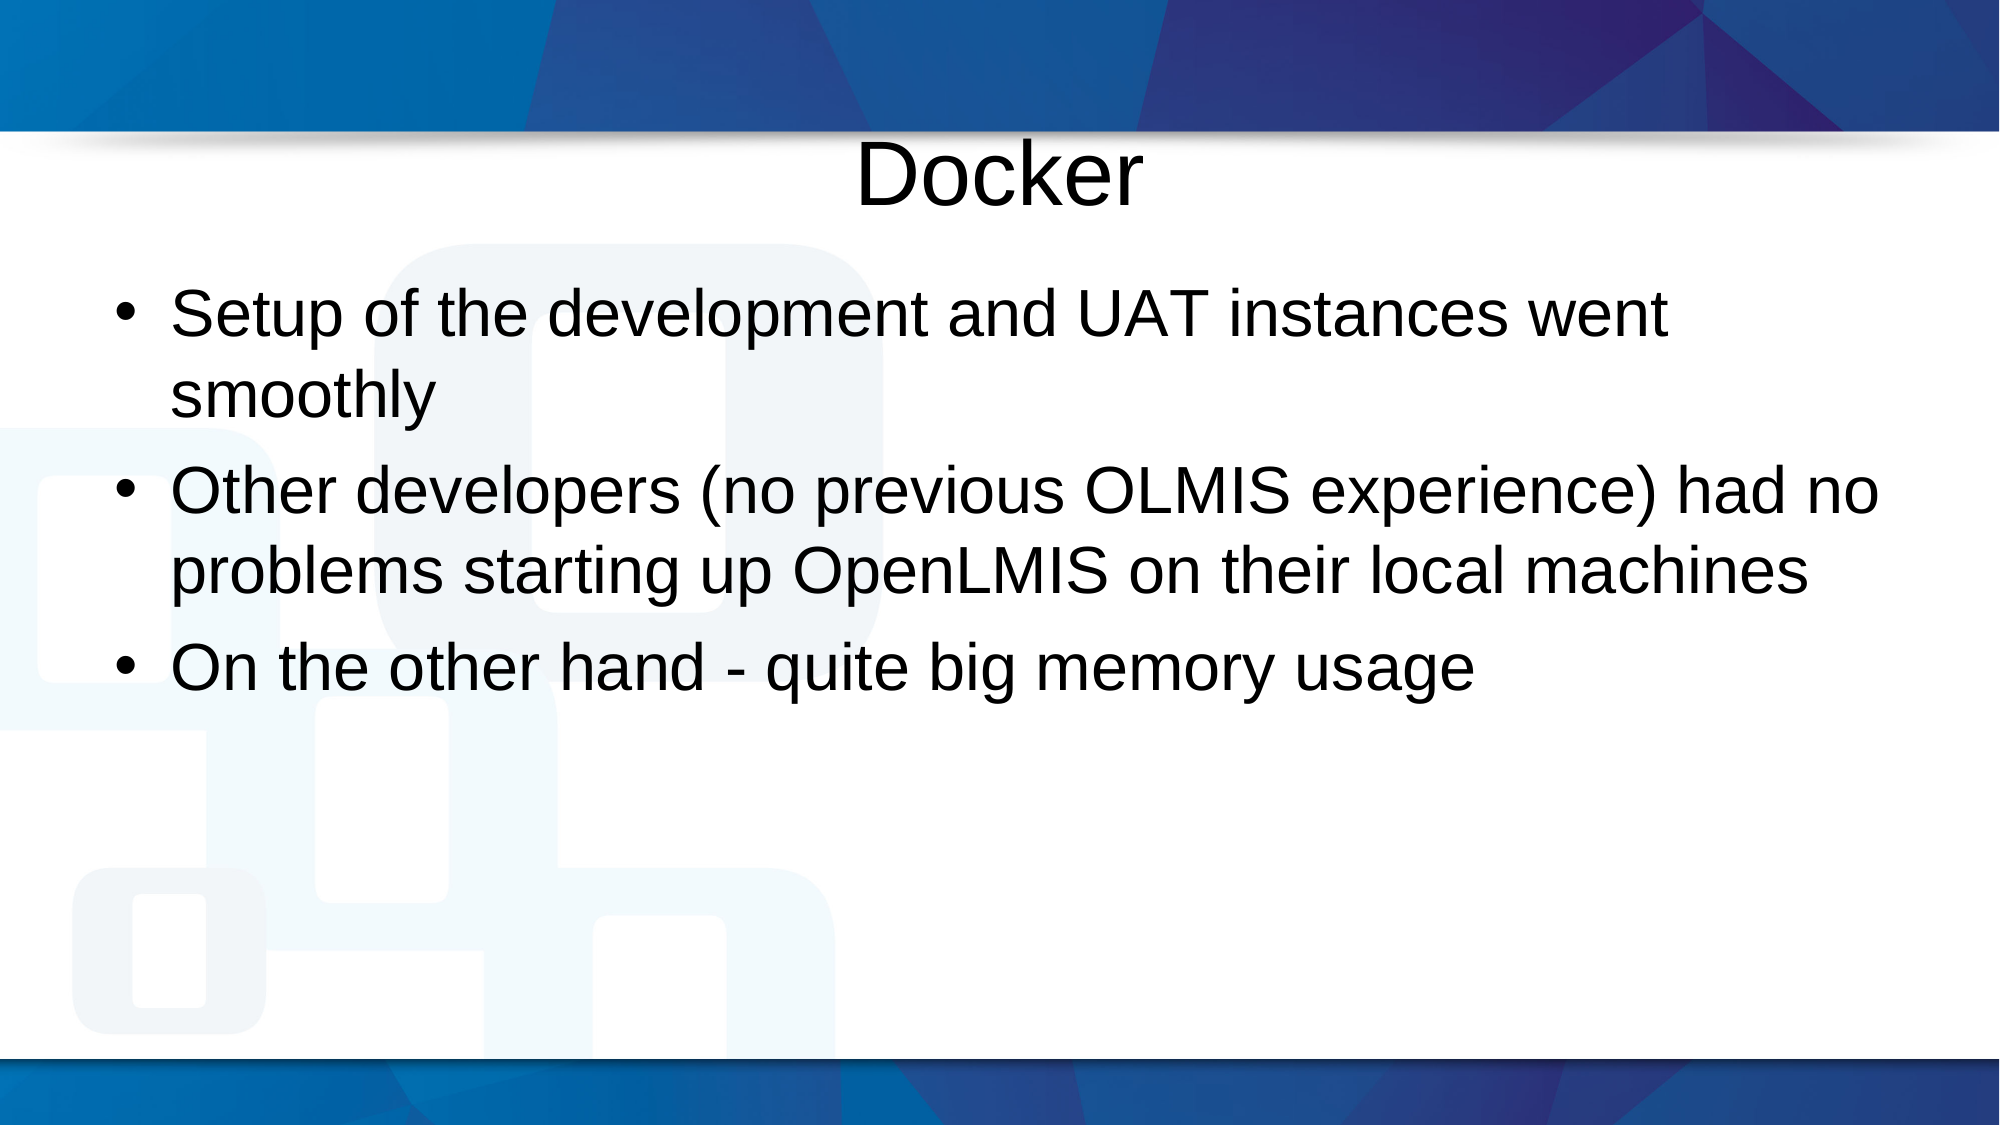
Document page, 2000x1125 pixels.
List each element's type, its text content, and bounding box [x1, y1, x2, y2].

list Setup of the development and UAT instances went smoothly Other developers (no previous OLMIS experience) had no problems starting up OpenLMIS on their local machines On the other hand - quite big memory usage [99, 262, 1900, 1005]
picture [0, 0, 2000, 1125]
title Docker [99, 75, 1900, 262]
